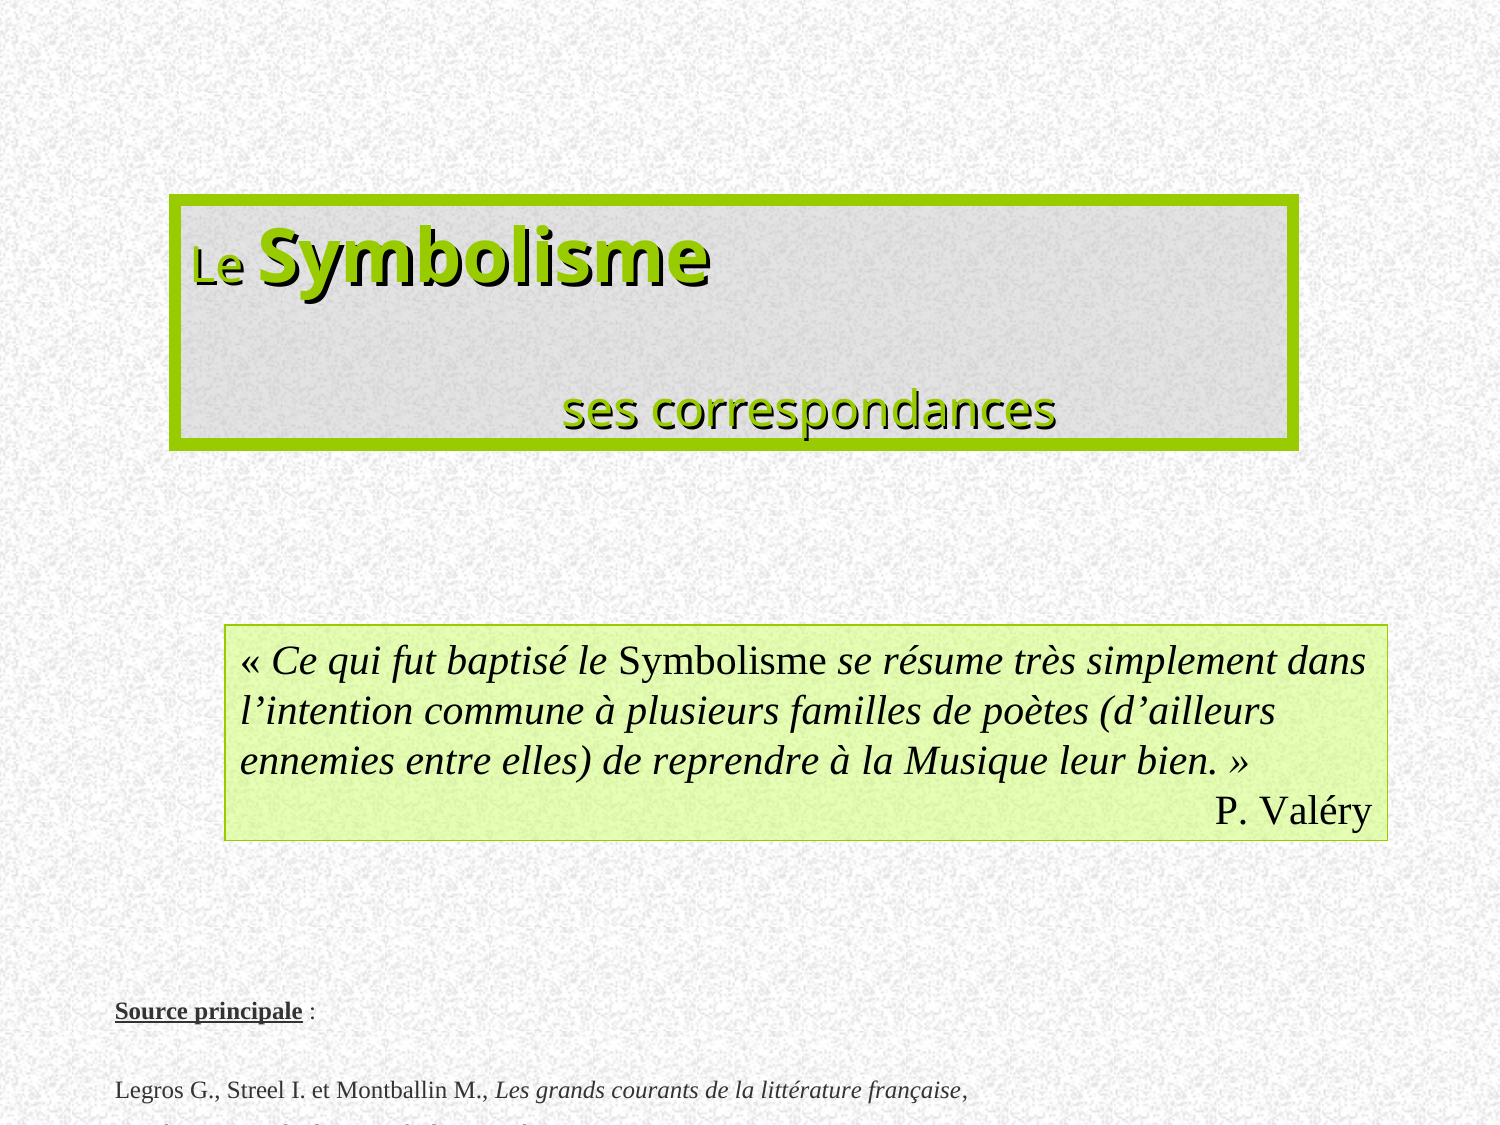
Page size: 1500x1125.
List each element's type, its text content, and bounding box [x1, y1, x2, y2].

text_box Source principale : Legros G., Streel I. et Montballin M., Les grands courants de la littérature française, Actualquarto, SA Ed. Altiora Averbode, 2003. isbn : 90-317-1970-6 [99, 975, 1026, 1125]
text_box Le Symbolisme ses correspondances [174, 200, 1293, 445]
text_box « Ce qui fut baptisé le Symbolisme se résume très simplement dans l’intention commune à plusieurs familles de poètes (d’ailleurs ennemies entre elles) de reprendre à la Musique leur bien. » P. Valéry [224, 624, 1388, 841]
picture [0, 0, 1500, 1125]
